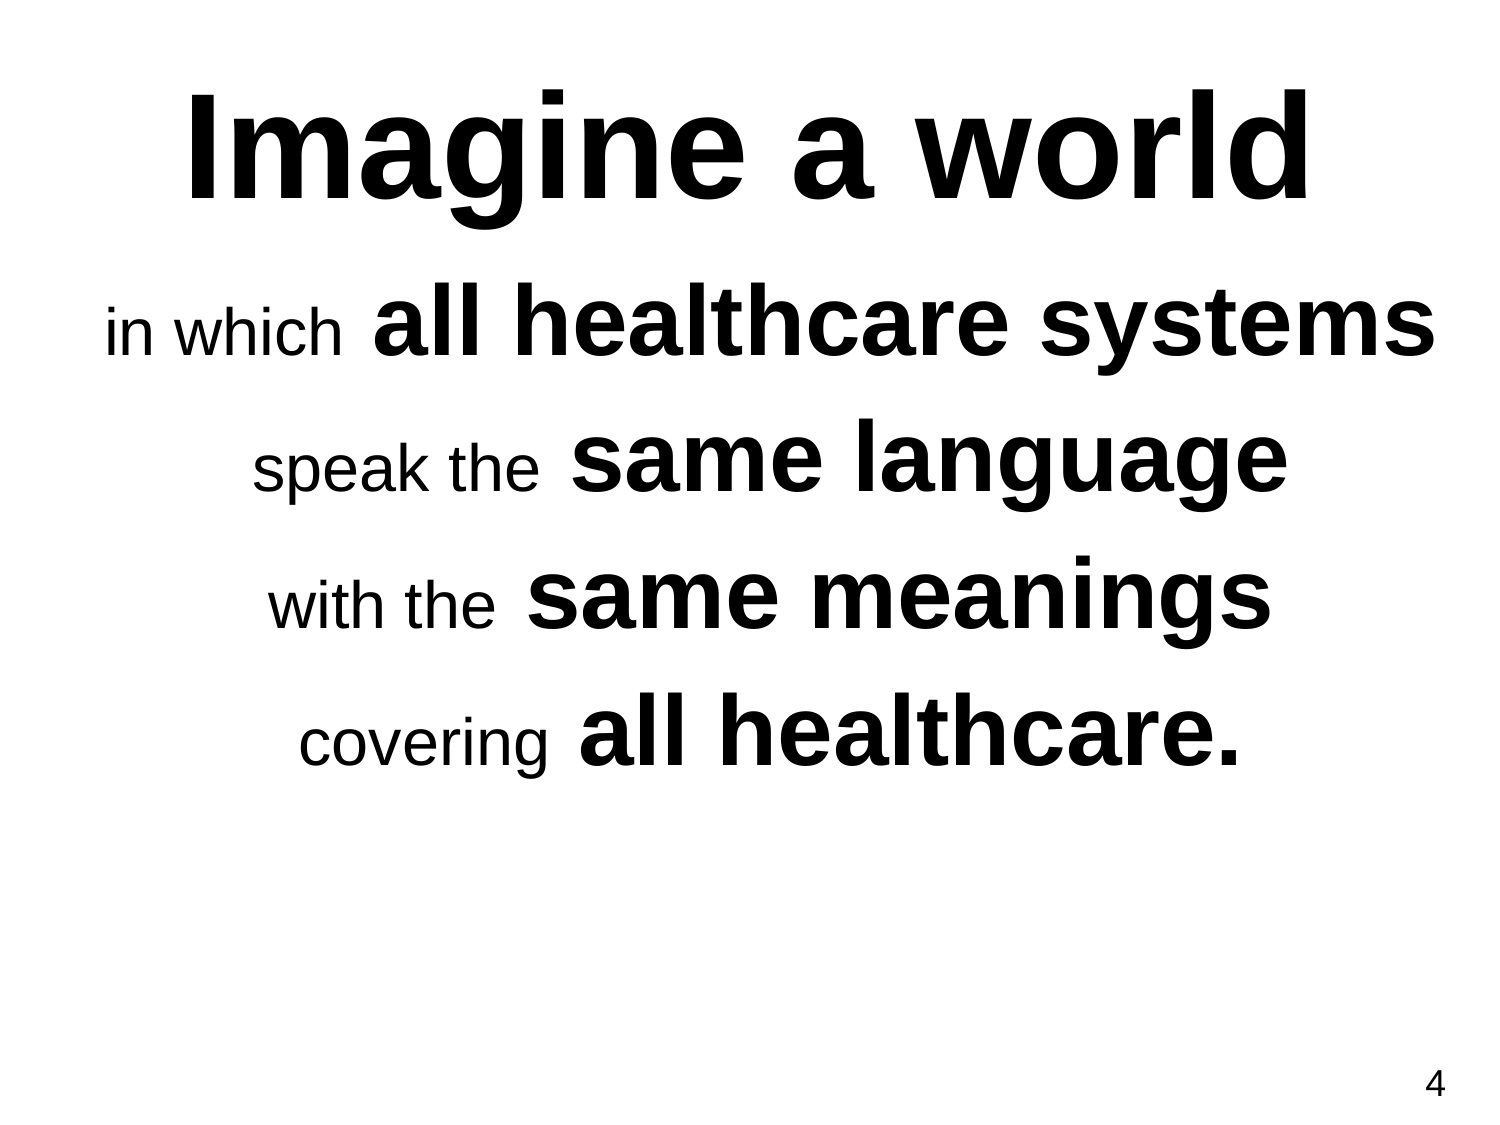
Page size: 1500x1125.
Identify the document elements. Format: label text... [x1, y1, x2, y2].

list in which all healthcare systems speak the same language with the same meanings covering all healthcare. [95, 255, 1448, 924]
title Imagine a world [75, 44, 1425, 233]
